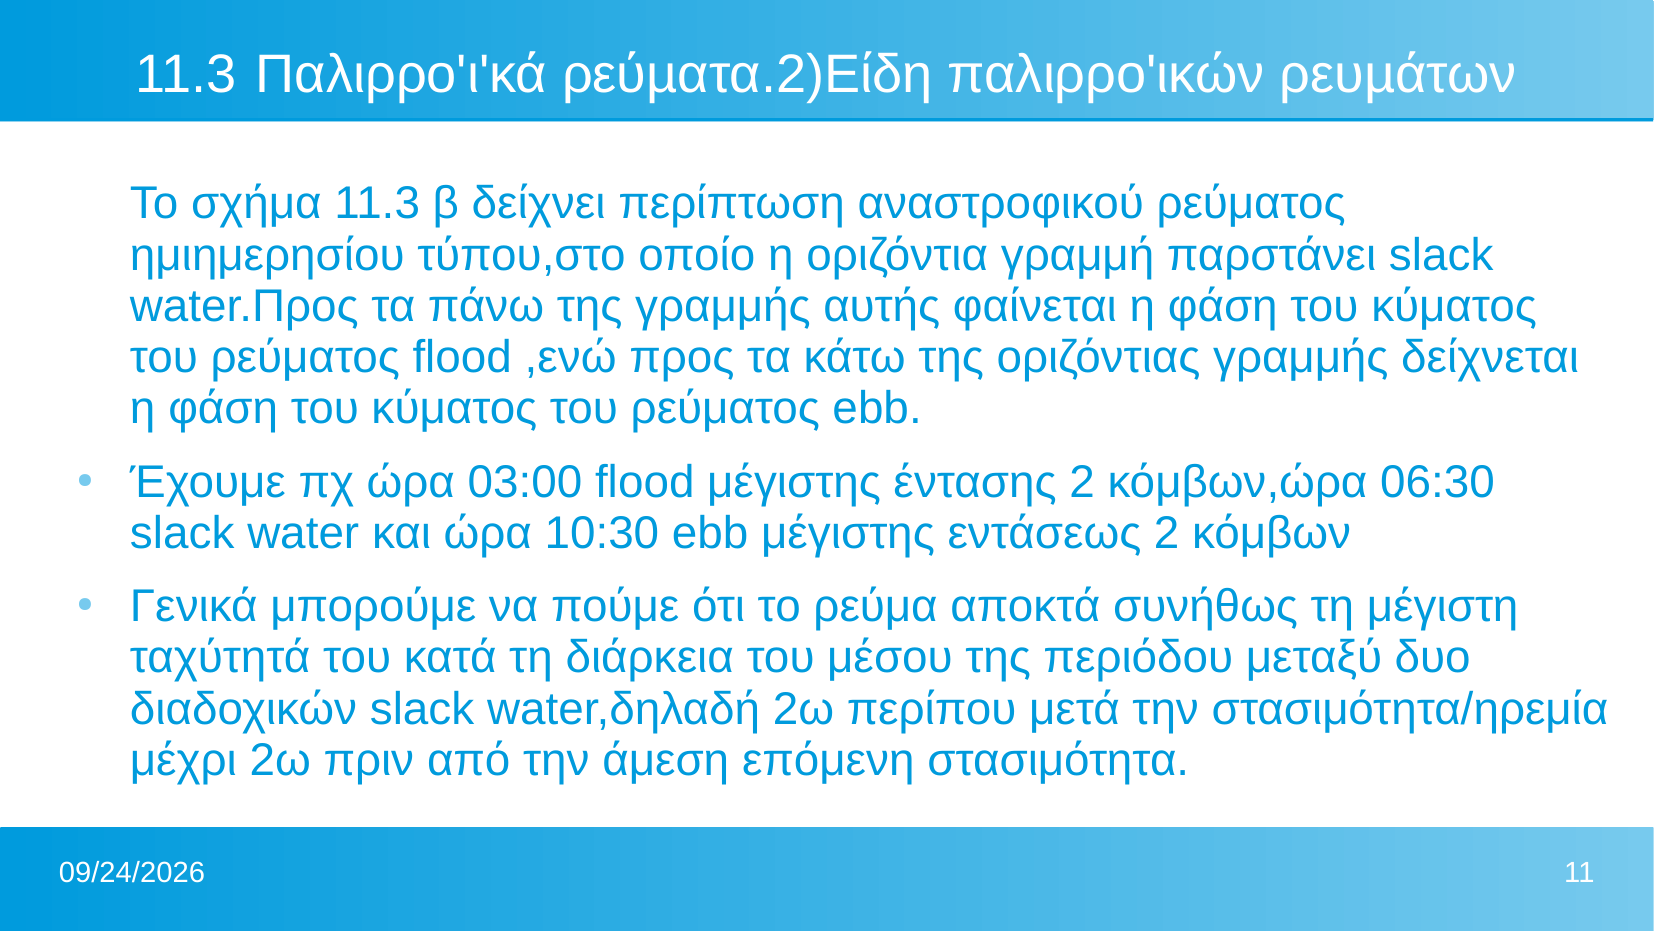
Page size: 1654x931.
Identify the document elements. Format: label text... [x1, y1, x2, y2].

title 11.3 Παλιρρο'ι'κά ρεύµατα.2)Είδη παλιρρο'ικών ρευµάτων [59, 29, 1595, 108]
list Το σχήμα 11.3 β δείχνει περίπτωση αναστροφικού ρεύματος ημιημερησίου τύπου,στο οποίο η οριζόντια γραμμή παρστάνει slack water.Προς τα πάνω της γραμμής αυτής φαίνεται η φάση του κύματος του ρεύματος flood ,ενώ προς τα κάτω της οριζόντιας γραμμής δείχνεται η φάση του κύματος του ρεύματος ebb. Έχουμε πχ ώρα 03:00 flood μέγιστης έντασης 2 κόμβων,ώρα 06:30 slack water και ώρα 10:30 ebb μέγιστης εντάσεως 2 κόμβων Γενικά μπορούμε να πούμε ότι το ρεύμα αποκτά συνήθως τη μέγιστη ταχύτητά του κατά τη διάρκεια του μέσου της περιόδου μεταξύ δυο διαδοχικών slack water,δηλαδή 2ω περίπου μετά την στασιμότητα/ηρεμία μέχρι 2ω πριν από την άμεση επόμενη στασιμότητα. [59, 177, 1613, 768]
